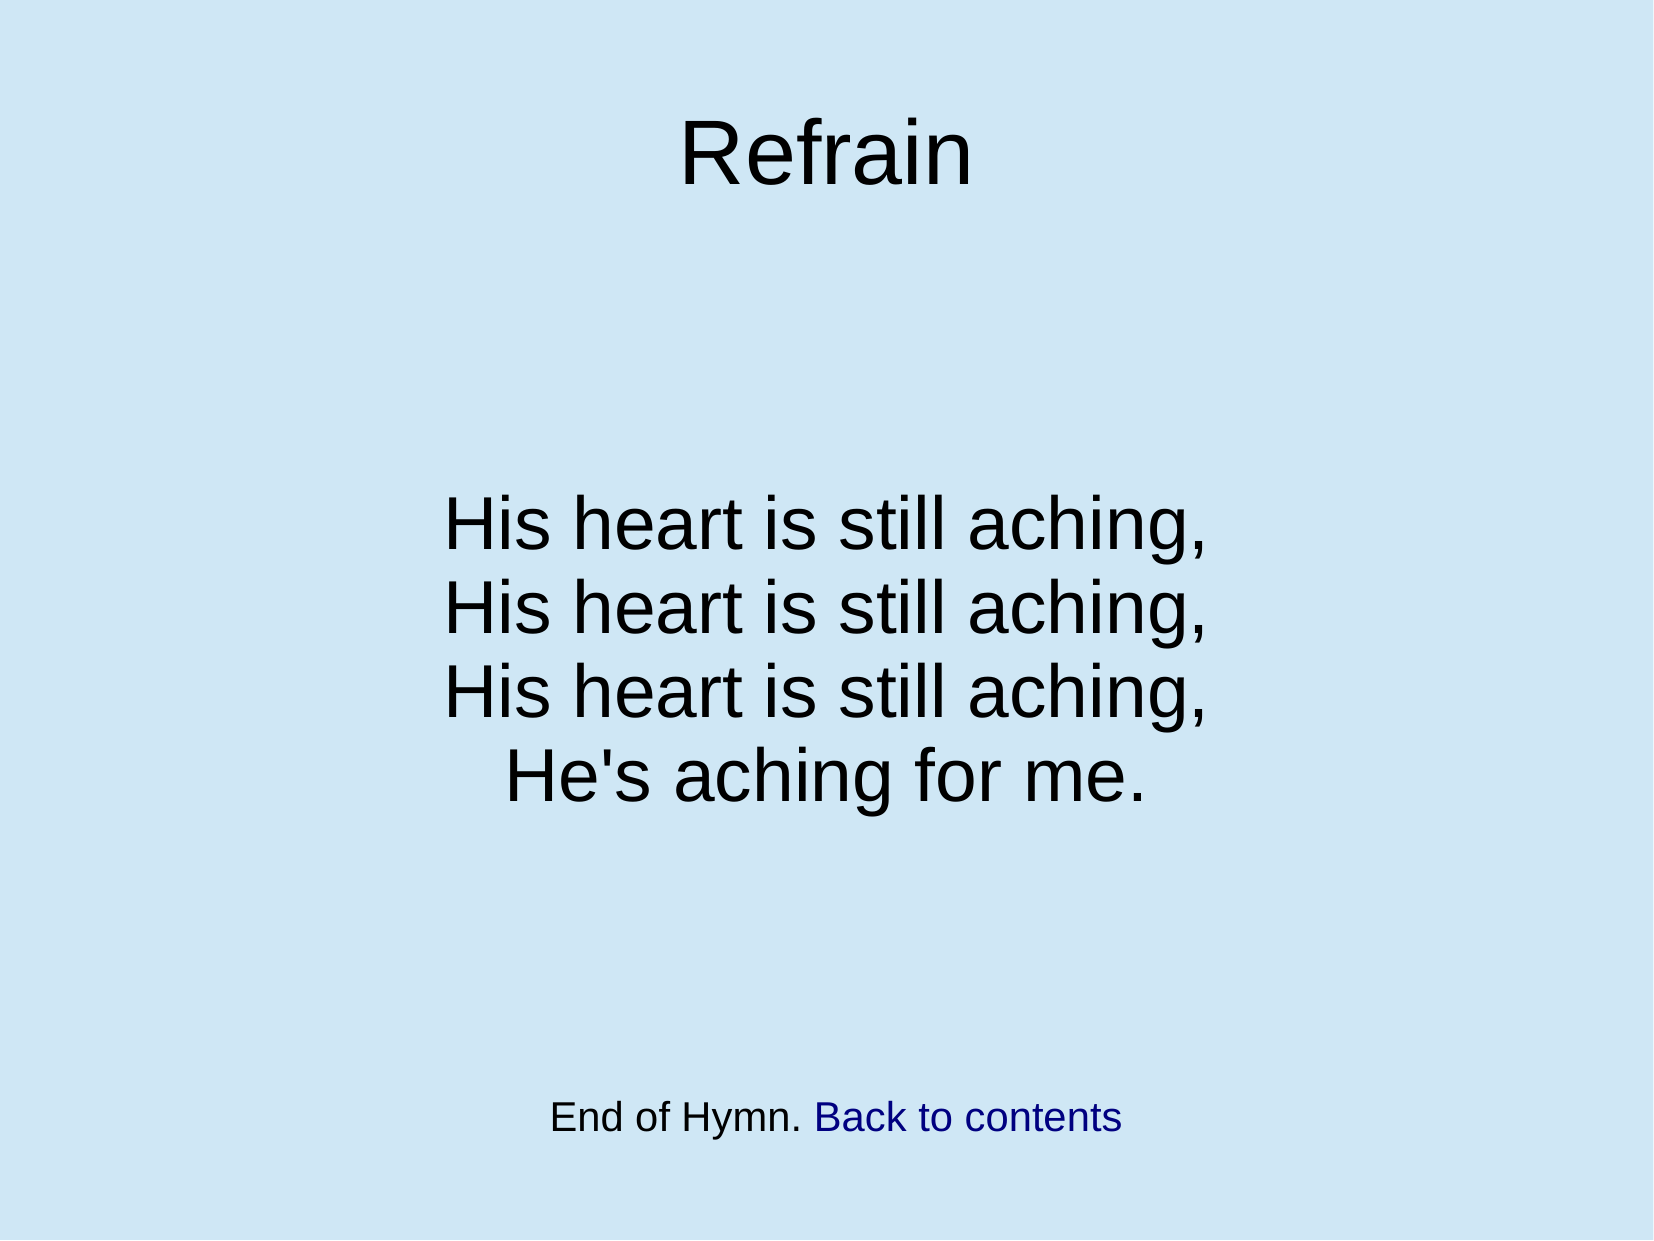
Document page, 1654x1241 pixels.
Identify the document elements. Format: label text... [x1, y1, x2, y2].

subtitle His heart is still aching, His heart is still aching, His heart is still aching, He's aching for me. [82, 290, 1571, 1010]
text_box End of Hymn. Back to contents [82, 1070, 1571, 1146]
title Refrain [82, 49, 1571, 257]
